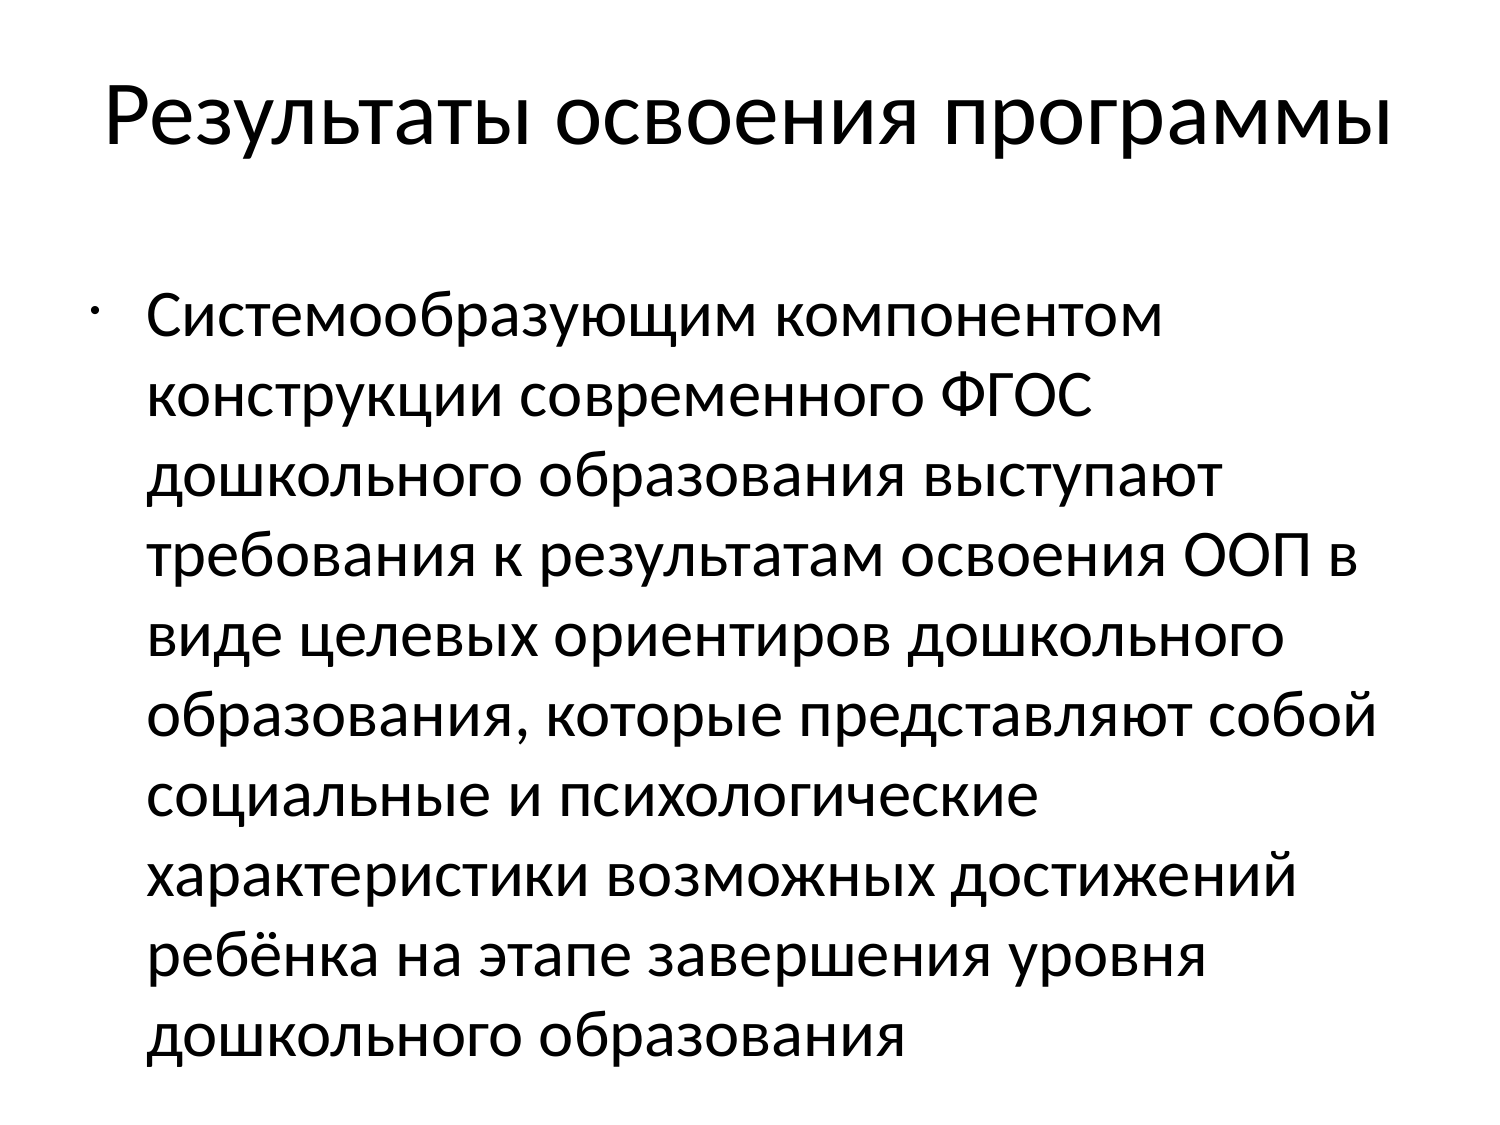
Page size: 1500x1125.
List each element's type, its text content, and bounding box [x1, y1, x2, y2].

list Системообразующим компонентом конструкции современного ФГОС дошкольного образования выступают требования к результатам освоения ООП в виде целевых ориентиров дошкольного образования, которые представляют собой социальные и психологические характеристики возможных достижений ребёнка на этапе завершения уровня дошкольного образования [75, 262, 1425, 1005]
title Результаты освоения программы [75, 45, 1425, 233]
